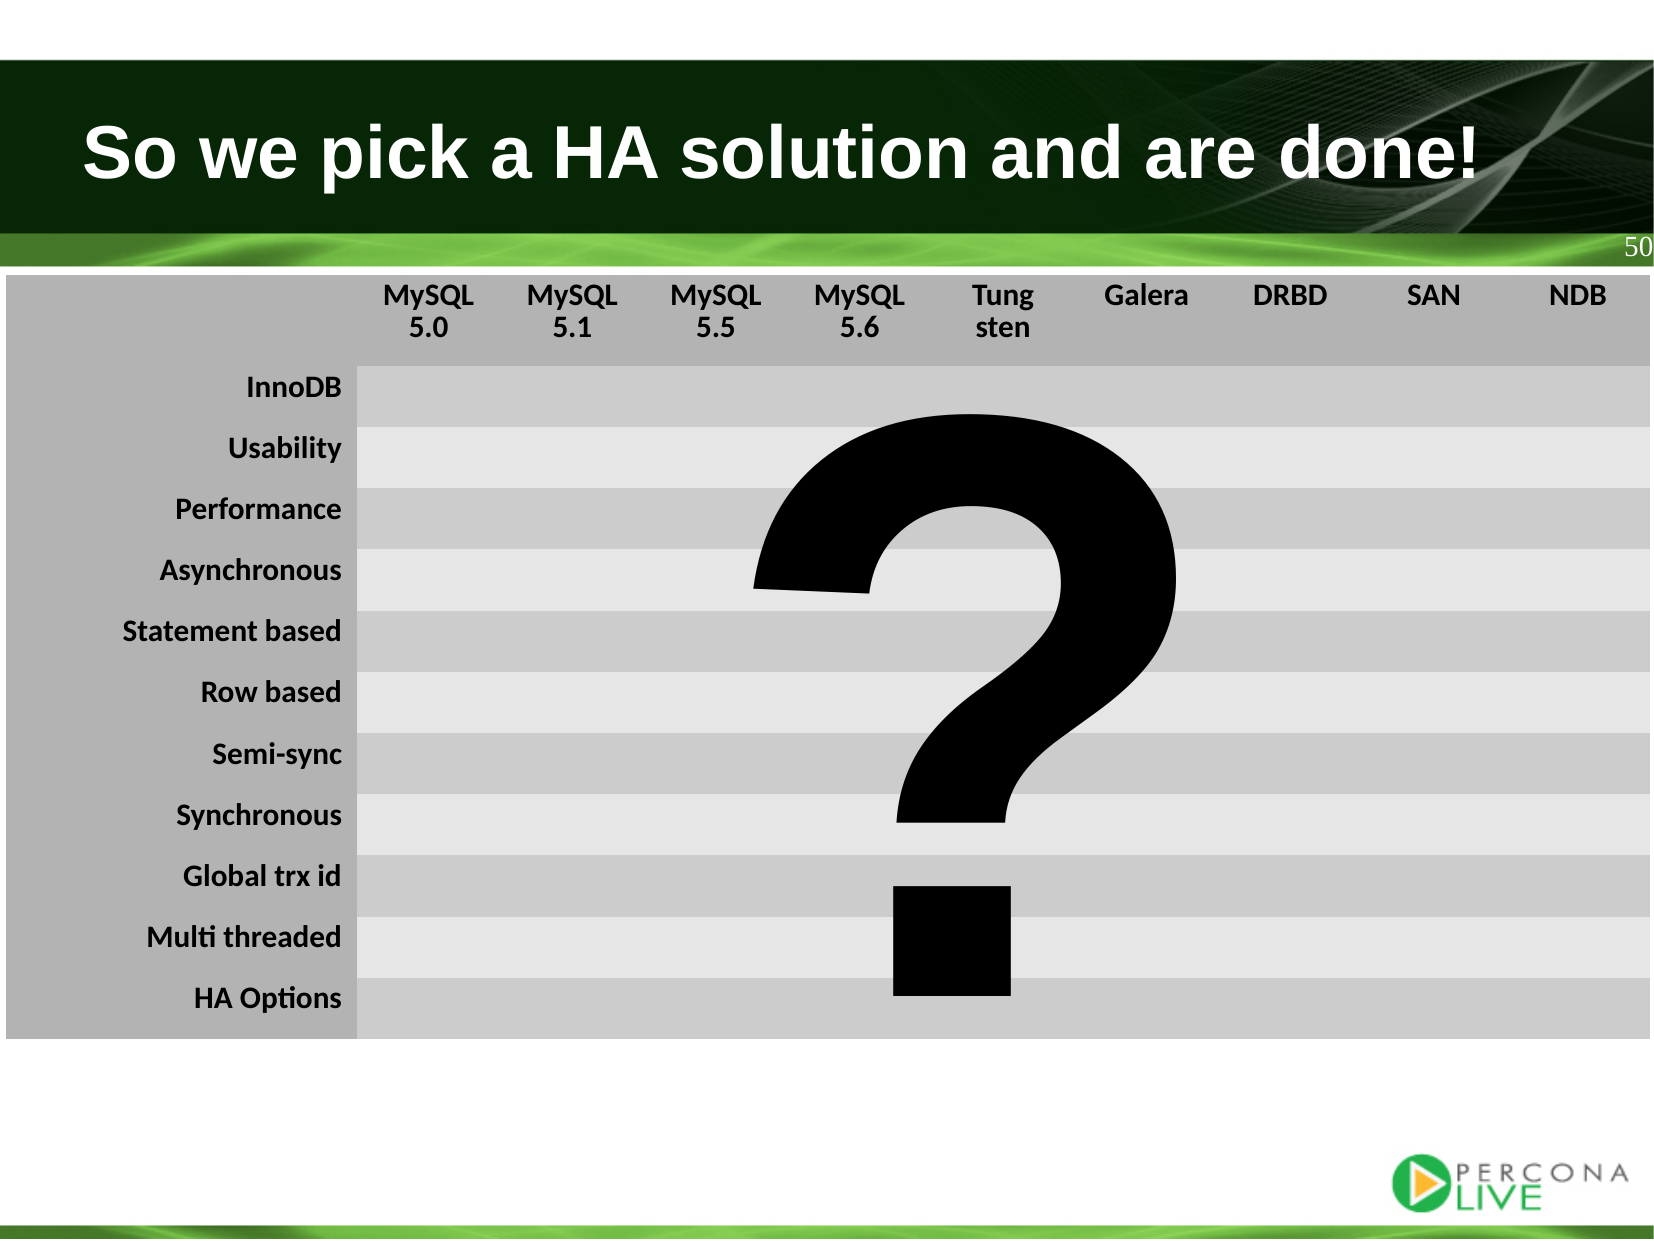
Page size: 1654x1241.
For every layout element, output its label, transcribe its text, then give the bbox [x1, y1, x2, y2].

table_cell [1240, 672, 1362, 733]
table_cell InnoDB [6, 366, 357, 427]
table_cell [357, 794, 500, 855]
table_cell [1362, 855, 1506, 917]
table_cell [357, 978, 500, 1039]
table_cell [644, 549, 701, 611]
table_cell [644, 427, 701, 488]
table_cell [1506, 549, 1650, 611]
table_cell [357, 733, 500, 794]
table_cell Row based [6, 672, 357, 733]
picture [0, 1, 1654, 1239]
table_cell [1362, 672, 1506, 733]
table_cell [500, 366, 644, 427]
table_cell [1240, 855, 1362, 917]
table_cell [1506, 672, 1650, 733]
table_cell [1240, 488, 1362, 549]
table_cell [357, 366, 500, 427]
table_cell [1362, 794, 1506, 855]
table_cell [1506, 733, 1650, 794]
table_cell [644, 917, 701, 978]
table_cell [1362, 549, 1506, 611]
table_cell [1506, 794, 1650, 855]
table_cell [357, 855, 500, 917]
table_cell [1506, 855, 1650, 917]
table_cell [1506, 366, 1650, 427]
table_cell [1362, 733, 1506, 794]
table_cell [1240, 794, 1362, 855]
table_cell [1362, 917, 1506, 978]
table_cell [1362, 366, 1506, 427]
table_cell [1506, 611, 1650, 672]
table_cell [357, 549, 500, 611]
table_cell [644, 366, 701, 427]
table_cell [1506, 917, 1650, 978]
table_cell [357, 917, 500, 978]
table_cell [644, 855, 701, 917]
table_header SAN [1362, 275, 1506, 366]
table_cell [500, 917, 644, 978]
table_cell [644, 733, 701, 794]
table_cell [1362, 978, 1506, 1039]
table_header MySQL 5.0 [357, 275, 500, 366]
table_cell HA Options [6, 978, 357, 1039]
table_cell Multi threaded [6, 917, 357, 978]
table_cell [644, 611, 701, 672]
table_cell [357, 488, 500, 549]
table_header NDB [1506, 275, 1650, 366]
table_cell [500, 488, 644, 549]
table_cell [1240, 427, 1362, 488]
table_cell [500, 549, 644, 611]
table_cell [644, 978, 701, 1039]
table_cell [500, 611, 644, 672]
table_cell [500, 733, 644, 794]
table_cell [1362, 427, 1506, 488]
table_cell [500, 978, 644, 1039]
table_cell [1506, 427, 1650, 488]
table_cell [500, 672, 644, 733]
table_cell [1240, 978, 1362, 1039]
table_cell [1240, 366, 1362, 427]
table_cell [644, 488, 701, 549]
table_cell [644, 794, 701, 855]
table_cell [644, 672, 701, 733]
table_header MySQL 5.5 [644, 275, 701, 366]
table_cell [1362, 611, 1506, 672]
table_cell [357, 611, 500, 672]
table_cell Global trx id [6, 855, 357, 917]
table_cell Asynchronous [6, 549, 357, 611]
table_cell [1240, 549, 1362, 611]
table_cell Synchronous [6, 794, 357, 855]
table_cell [500, 855, 644, 917]
table_header [6, 275, 357, 366]
table_header MySQL 5.1 [500, 275, 644, 366]
table_cell [357, 427, 500, 488]
title So we pick a HA solution and are done! [82, 49, 1571, 257]
table_cell [1240, 611, 1362, 672]
table_cell [1240, 917, 1362, 978]
table_cell [1506, 978, 1650, 1039]
table_cell [357, 672, 500, 733]
table_header DRBD [1240, 275, 1362, 366]
table_cell Semi-sync [6, 733, 357, 794]
table_cell [1362, 488, 1506, 549]
table_cell [1506, 488, 1650, 549]
table_cell Statement based [6, 611, 357, 672]
table_cell Performance [6, 488, 357, 549]
table_cell [1240, 733, 1362, 794]
table_cell [500, 427, 644, 488]
table_cell Usability [6, 427, 357, 488]
text_box ? [701, 234, 1240, 1181]
table_cell [500, 794, 644, 855]
